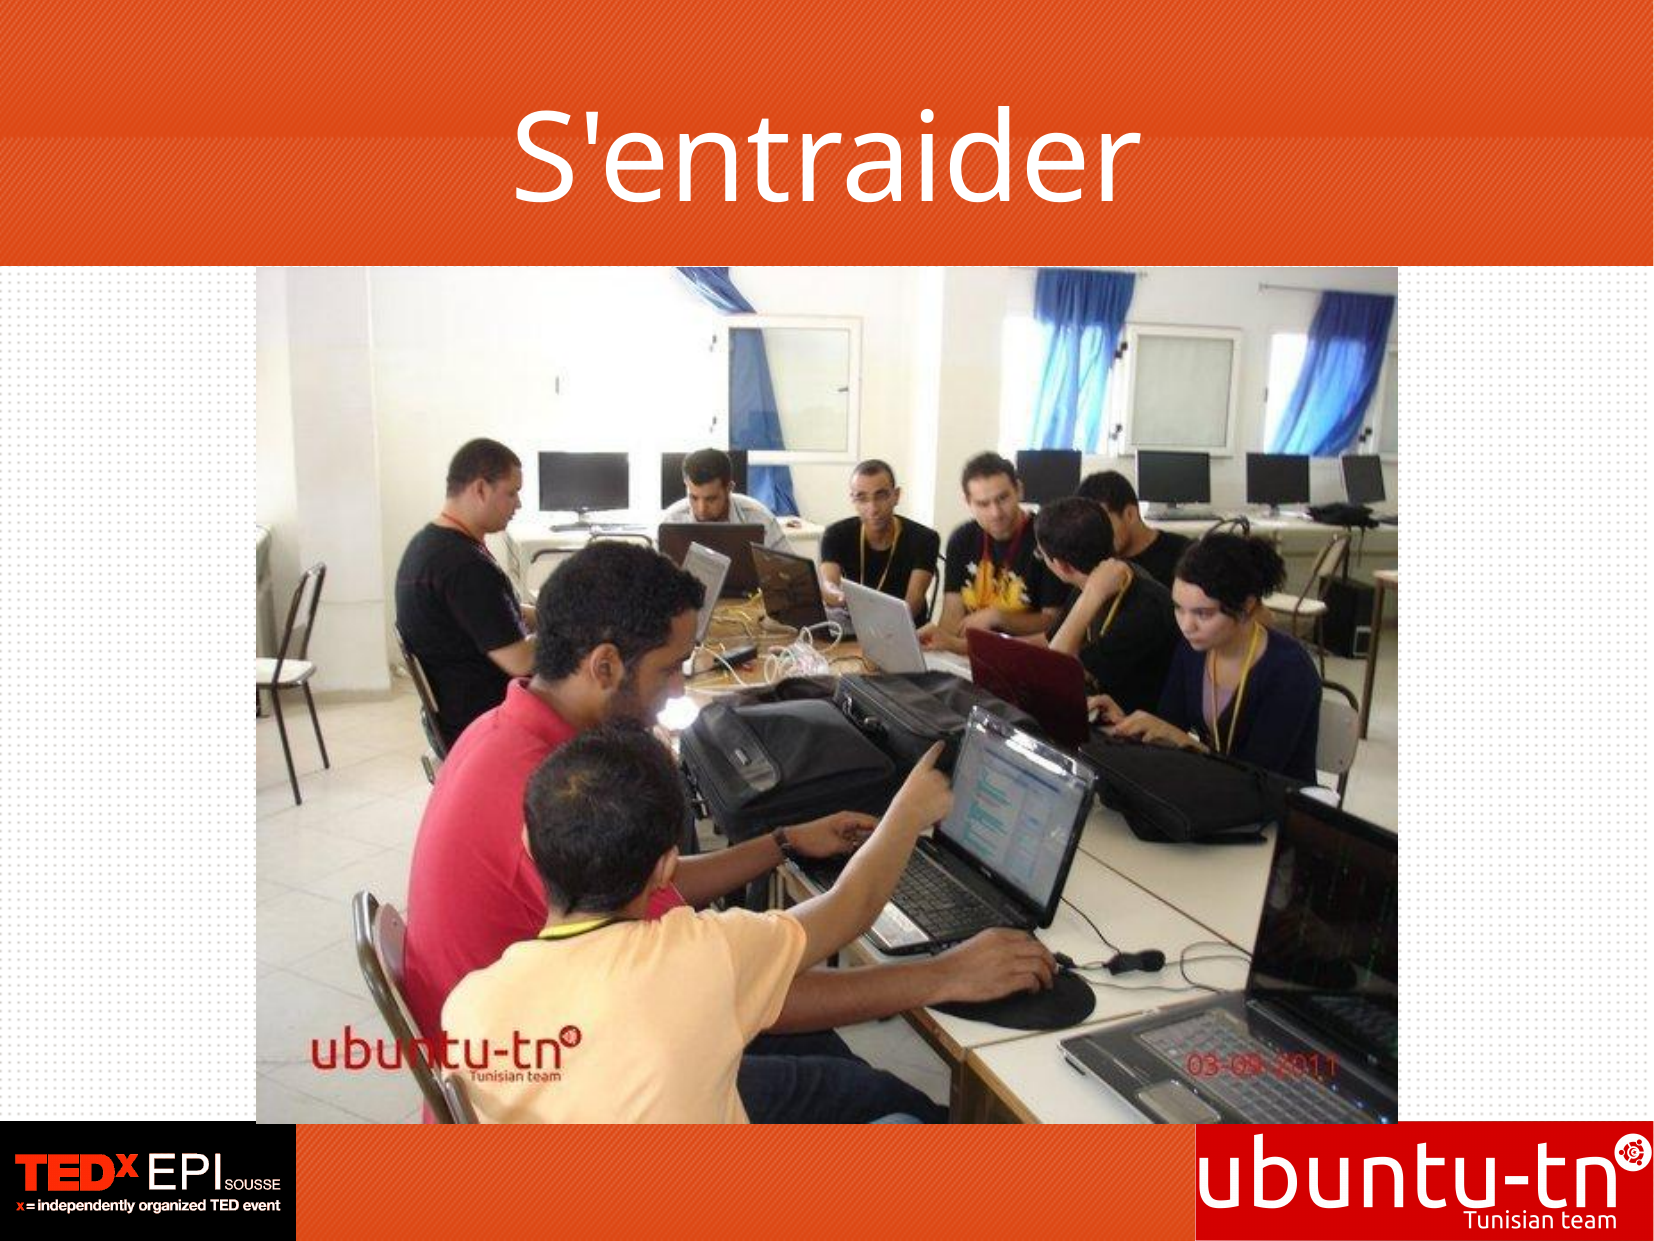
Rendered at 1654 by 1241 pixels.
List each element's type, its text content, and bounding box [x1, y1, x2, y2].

picture [0, 0, 1654, 1241]
title S'entraider [82, 49, 1571, 257]
